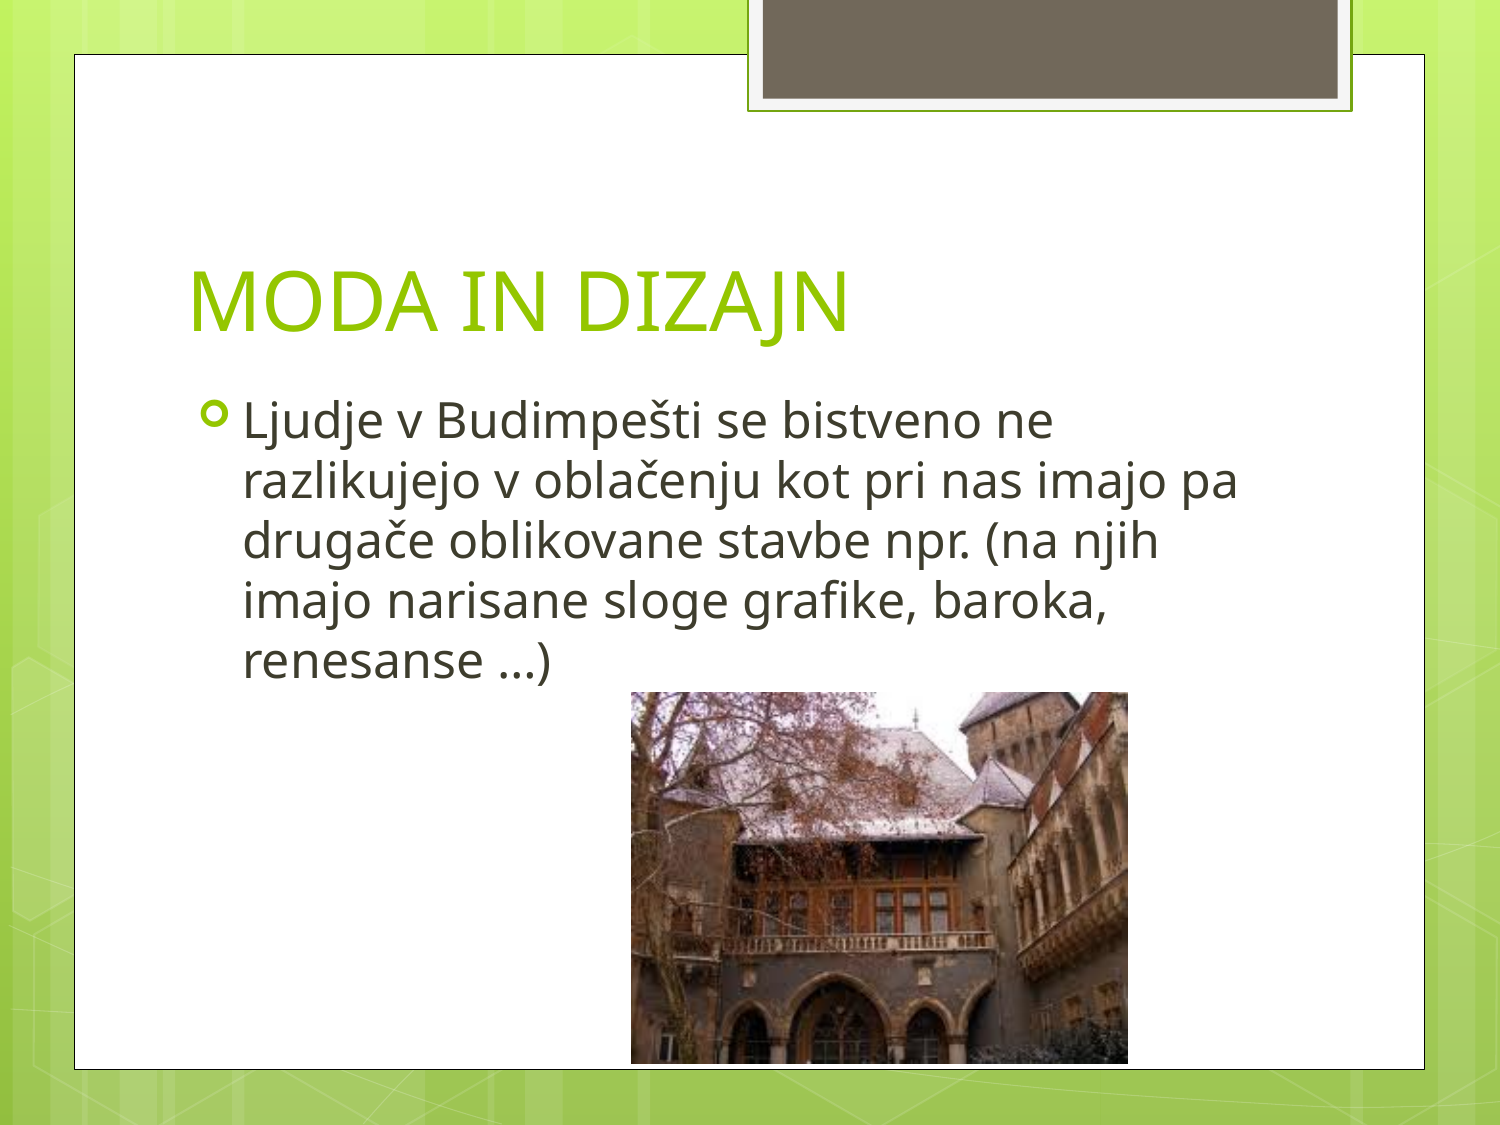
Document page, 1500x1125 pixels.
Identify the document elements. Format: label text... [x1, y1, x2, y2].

picture [631, 692, 1128, 1064]
list Ljudje v Budimpešti se bistveno ne razlikujejo v oblačenju kot pri nas imajo pa drugače oblikovane stavbe npr. (na njih imajo narisane sloge grafike, baroka, renesanse …) [171, 381, 1283, 957]
title MODA IN DIZAJN [171, 168, 1324, 356]
